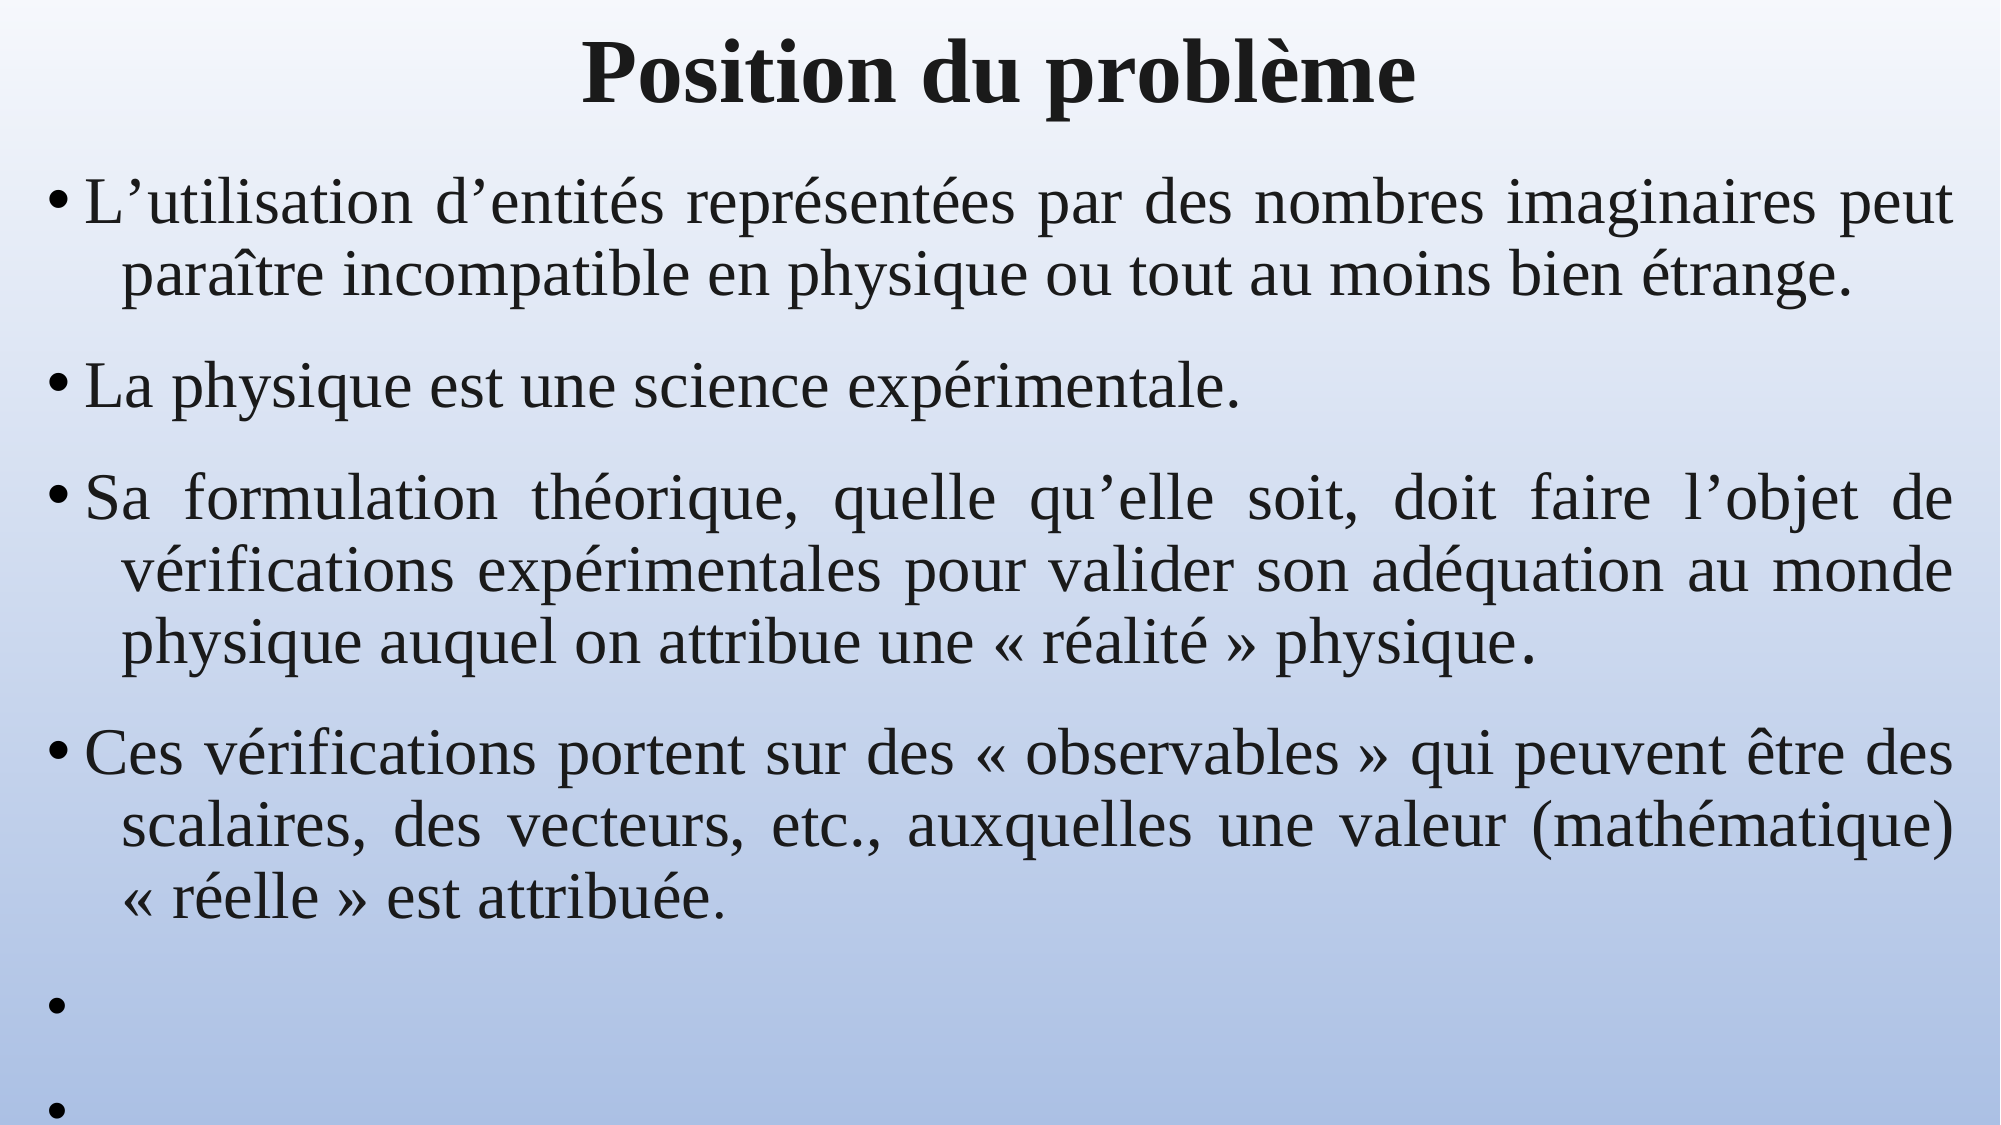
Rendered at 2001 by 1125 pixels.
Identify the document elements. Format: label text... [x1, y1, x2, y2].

list L’utilisation d’entités représentées par des nombres imaginaires peut paraître incompatible en physique ou tout au moins bien étrange. La physique est une science expérimentale. Sa formulation théorique, quelle qu’elle soit, doit faire l’objet de vérifications expérimentales pour valider son adéquation au monde physique auquel on attribue une « réalité » physique. Ces vérifications portent sur des « observables » qui peuvent être des scalaires, des vecteurs, etc., auxquelles une valeur (mathématique) « réelle » est attribuée. [31, 158, 1973, 1112]
title Position du problème [137, 0, 1863, 158]
